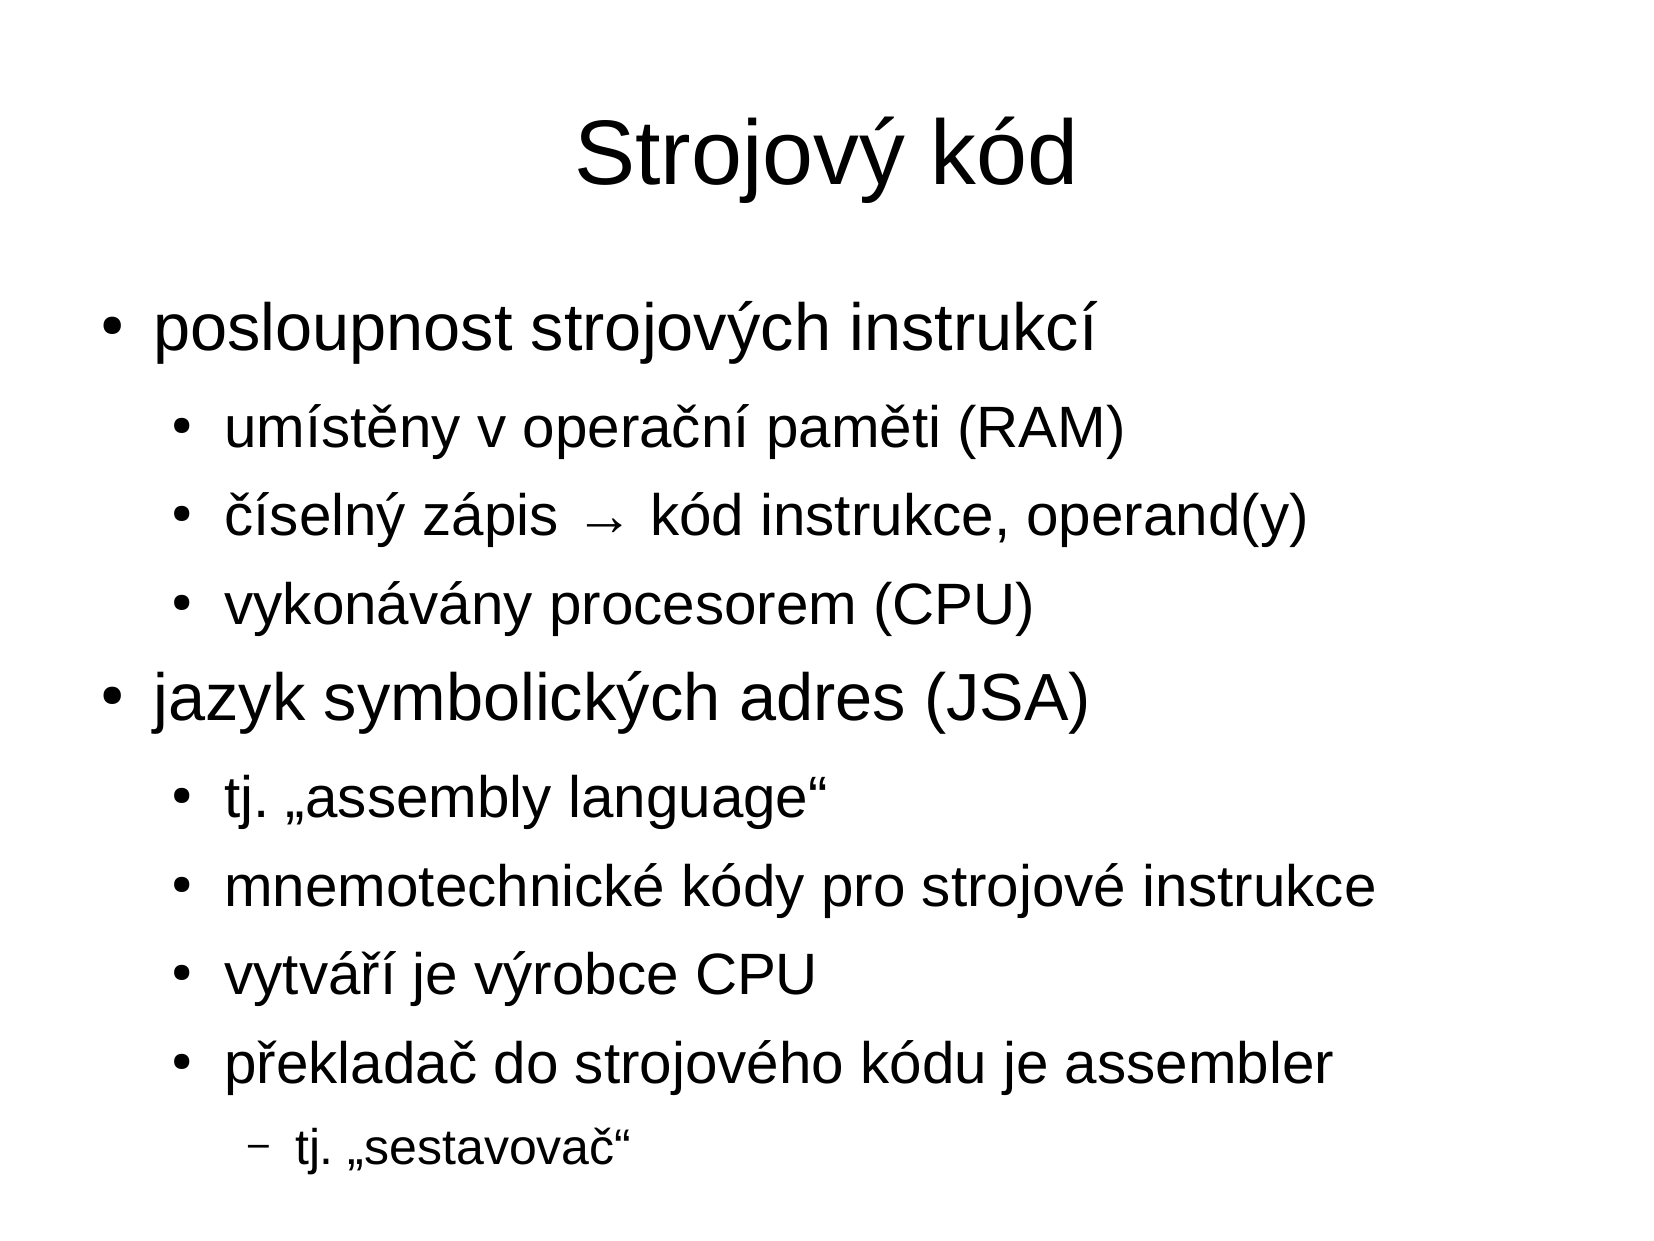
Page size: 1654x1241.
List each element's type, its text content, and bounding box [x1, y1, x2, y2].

list posloupnost strojových instrukcí umístěny v operační paměti (RAM) číselný zápis → kód instrukce, operand(y) vykonávány procesorem (CPU) jazyk symbolických adres (JSA) tj. „assembly language“ mnemotechnické kódy pro strojové instrukce vytváří je výrobce CPU překladač do strojového kódu je assembler tj. „sestavovač“ [82, 290, 1571, 1176]
title Strojový kód [82, 49, 1571, 257]
